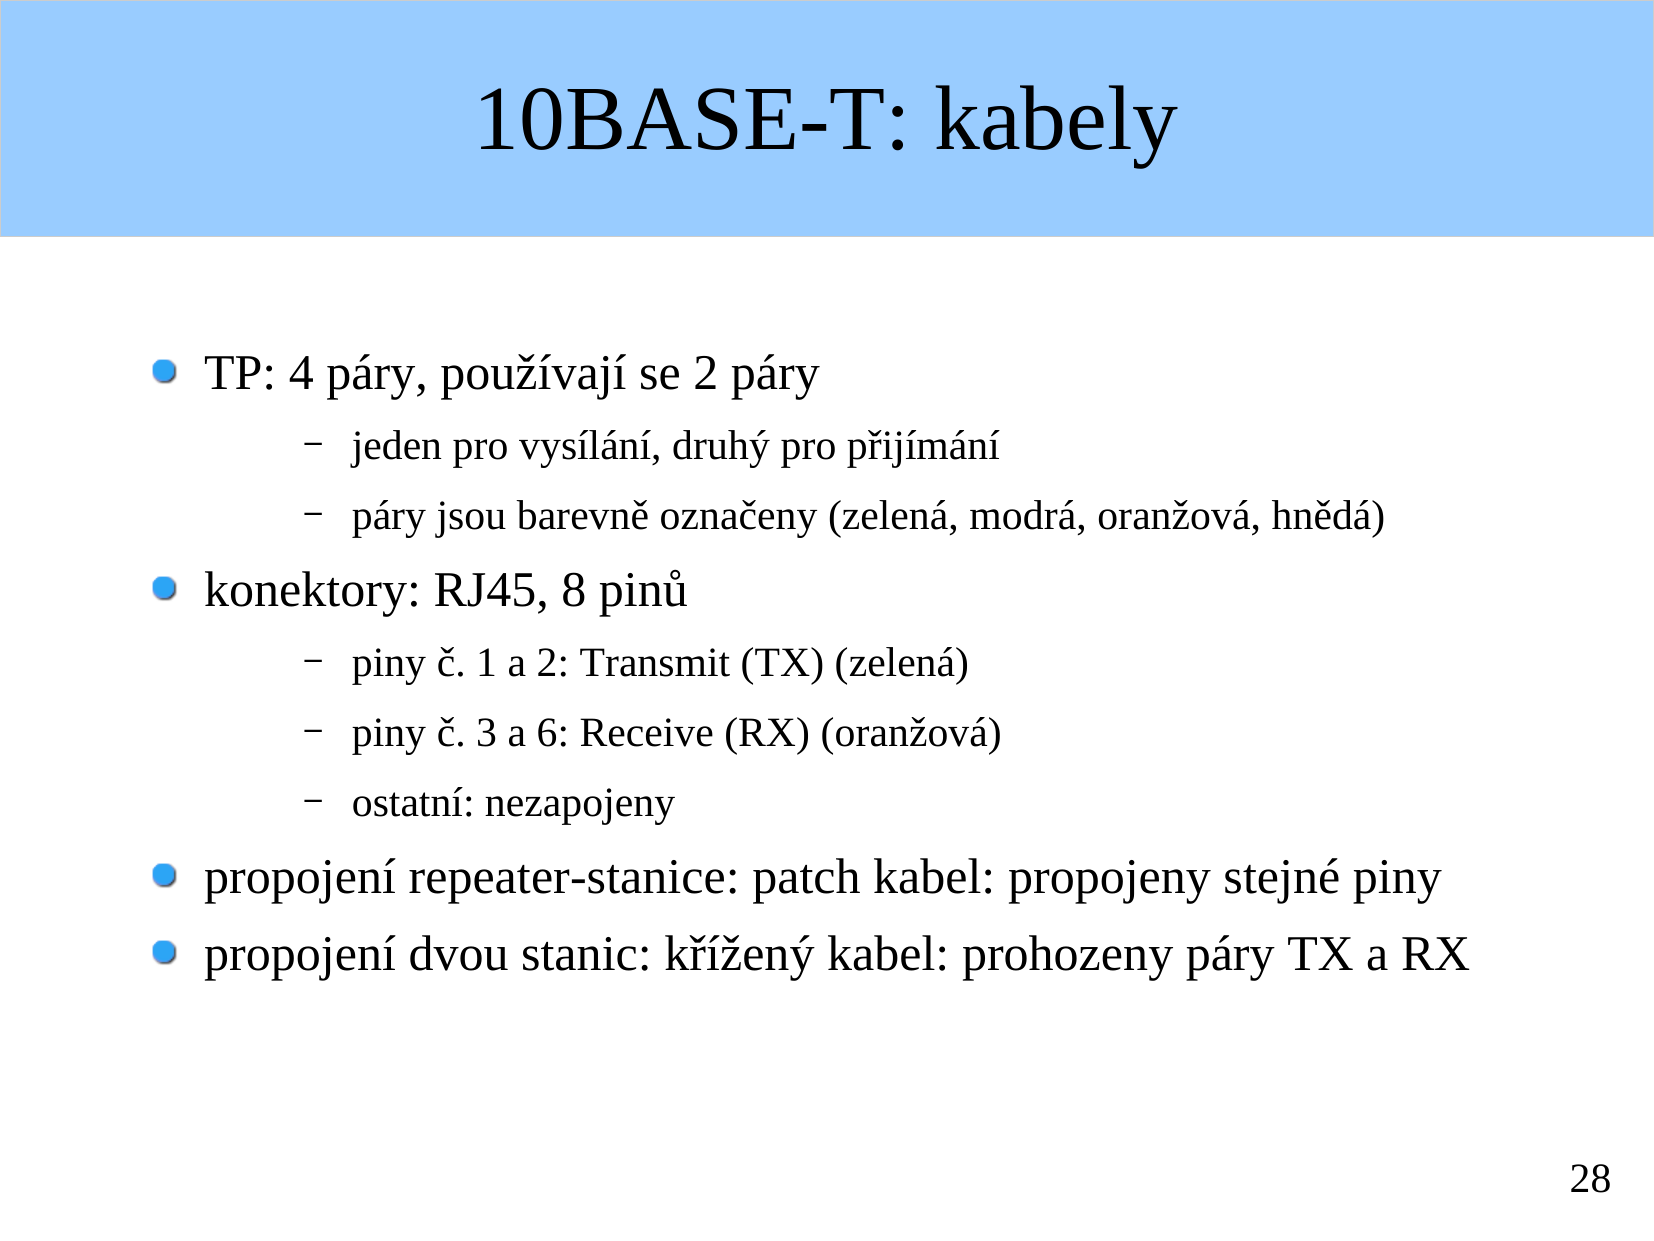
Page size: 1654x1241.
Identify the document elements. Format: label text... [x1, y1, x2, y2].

title 10BASE-T: kabely [0, 0, 1654, 237]
list TP: 4 páry, používají se 2 páry jeden pro vysílání, druhý pro přijímání páry jsou barevně označeny (zelená, modrá, oranžová, hnědá) konektory: RJ45, 8 pinů piny č. 1 a 2: Transmit (TX) (zelená) piny č. 3 a 6: Receive (RX) (oranžová) ostatní: nezapojeny propojení repeater-stanice: patch kabel: propojeny stejné piny propojení dvou stanic: křížený kabel: prohozeny páry TX a RX [115, 344, 1560, 1183]
